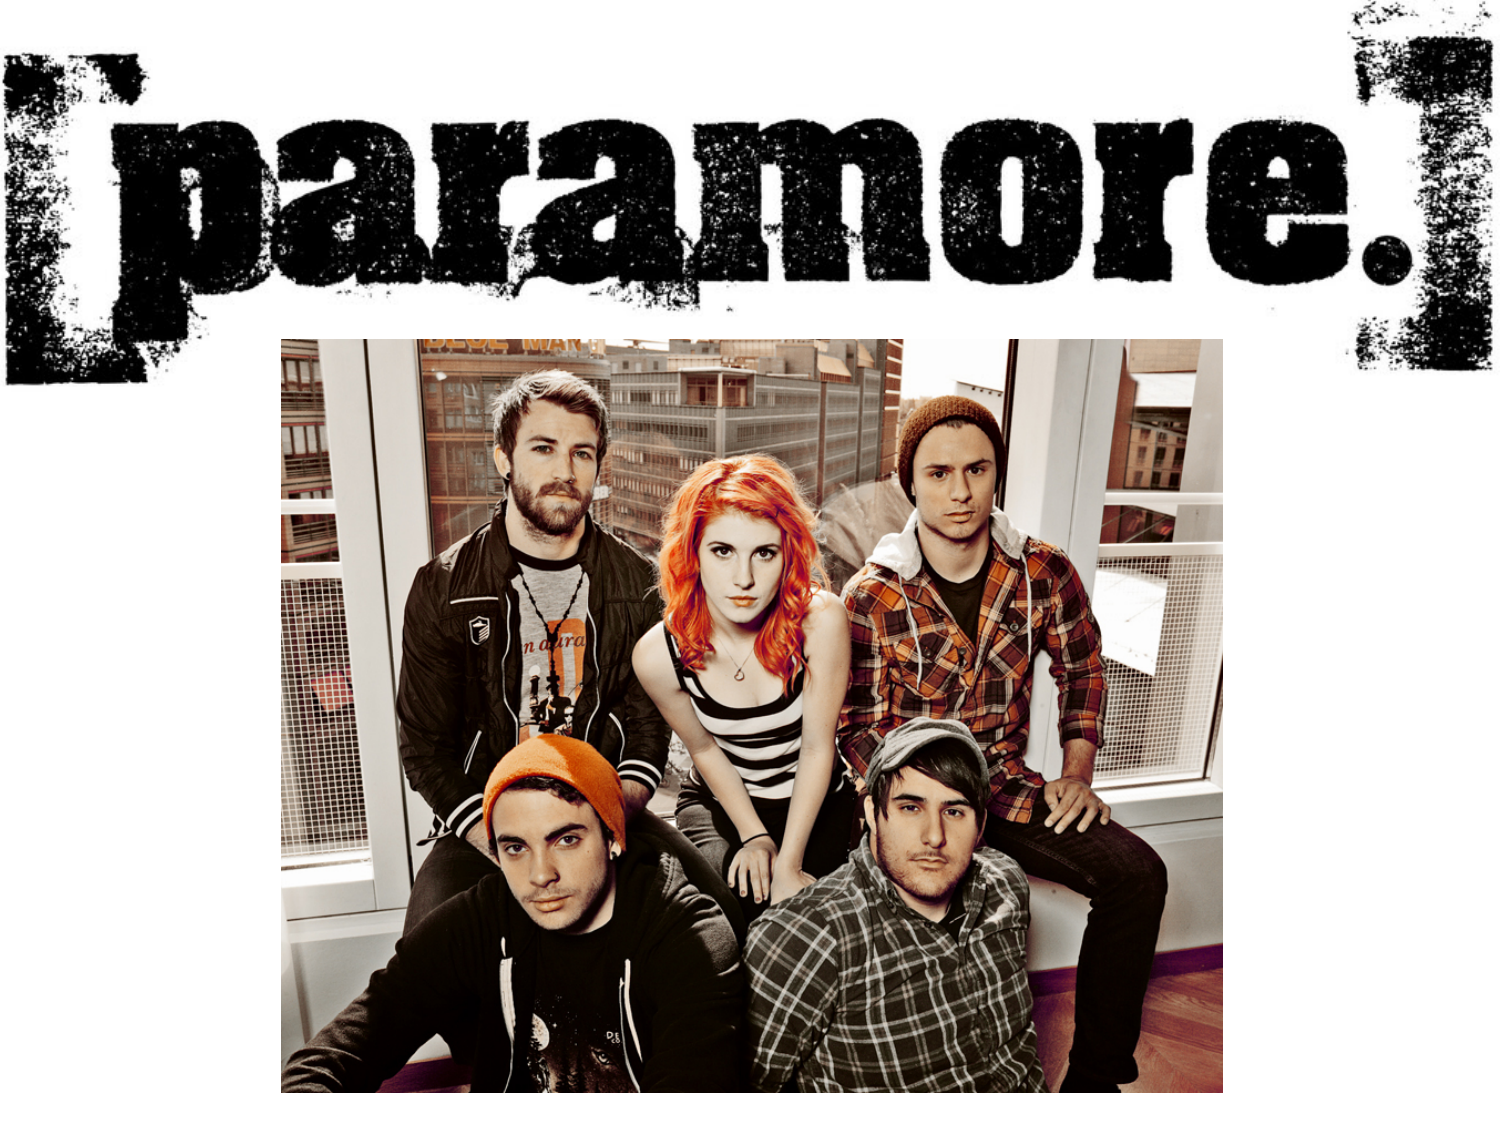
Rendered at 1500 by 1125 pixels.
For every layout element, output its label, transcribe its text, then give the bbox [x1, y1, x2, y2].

list 2010/2011 [75, 262, 1500, 1125]
picture [0, 0, 1500, 469]
